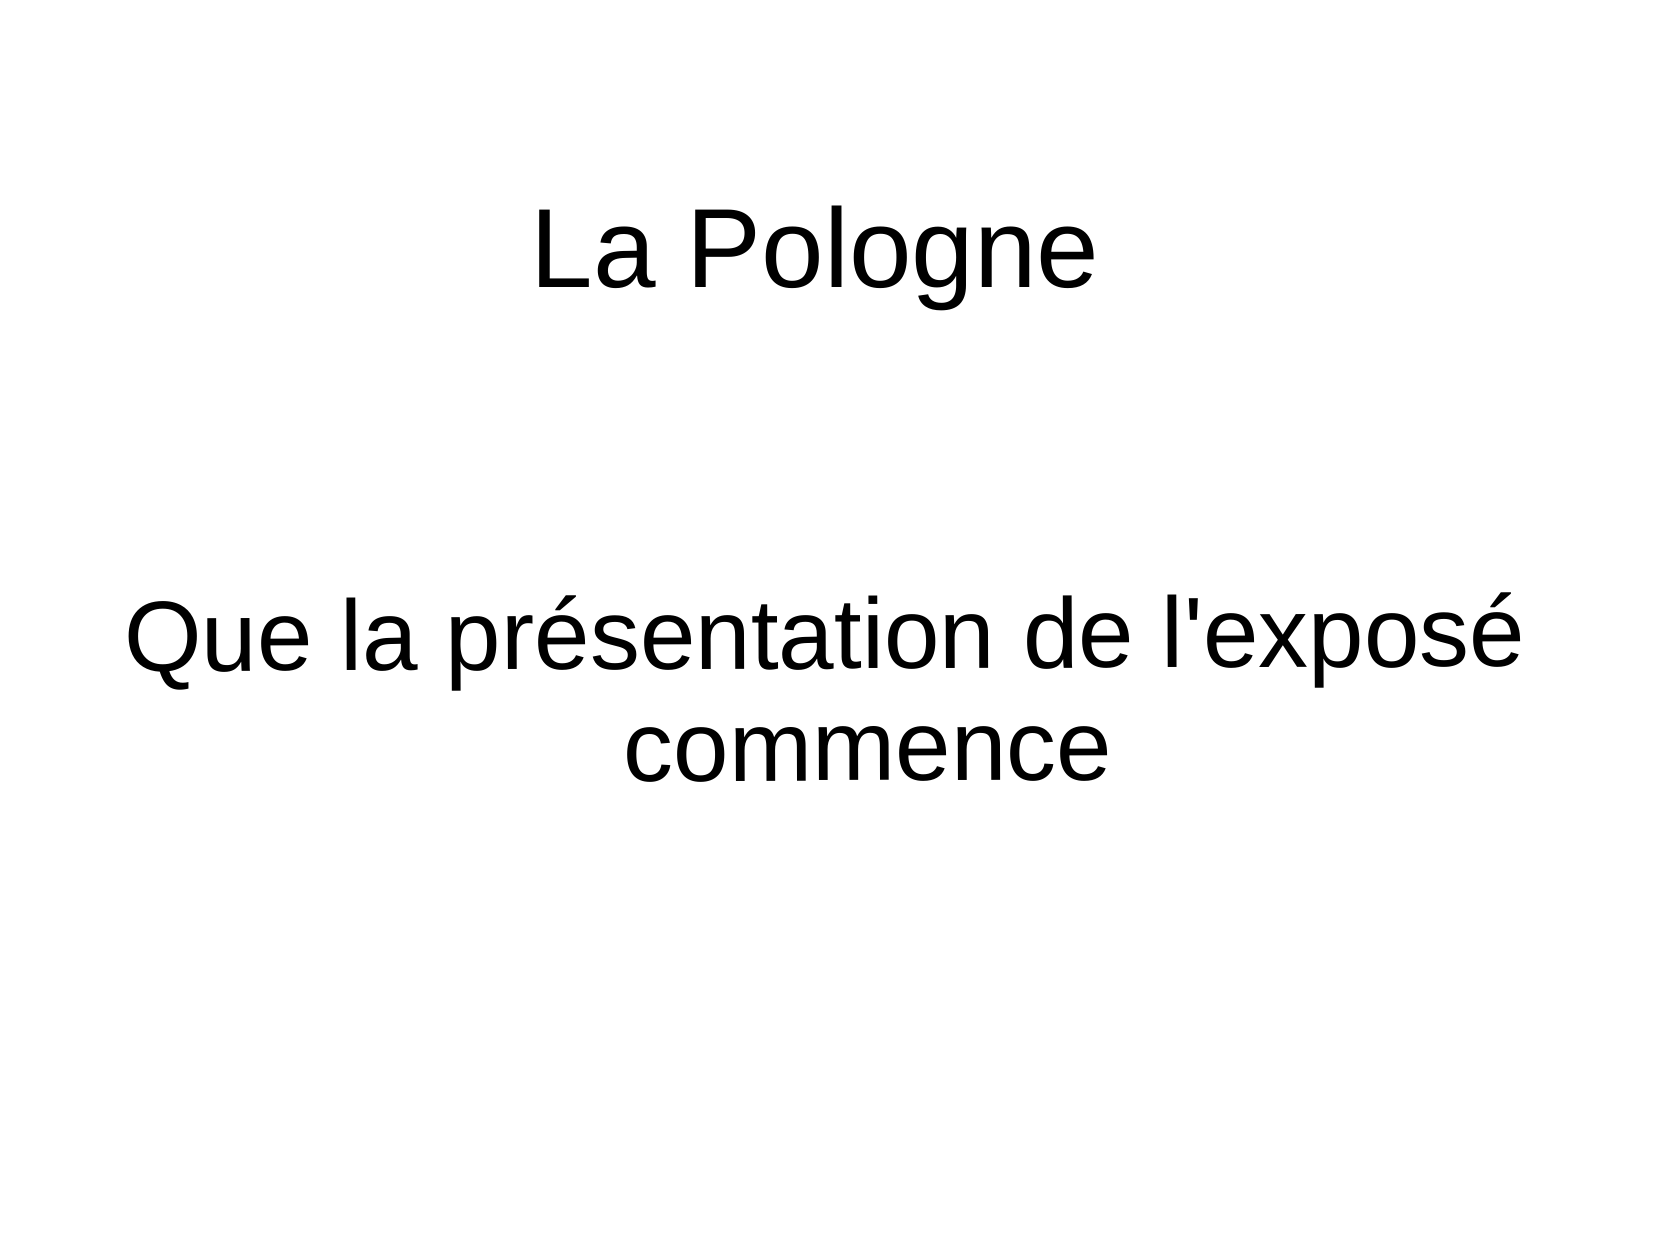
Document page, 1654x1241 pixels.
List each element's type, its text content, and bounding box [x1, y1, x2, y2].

text_box La Pologne [515, 178, 1360, 319]
text_box Que la présentation de l'exposé commence [72, 455, 1558, 1241]
